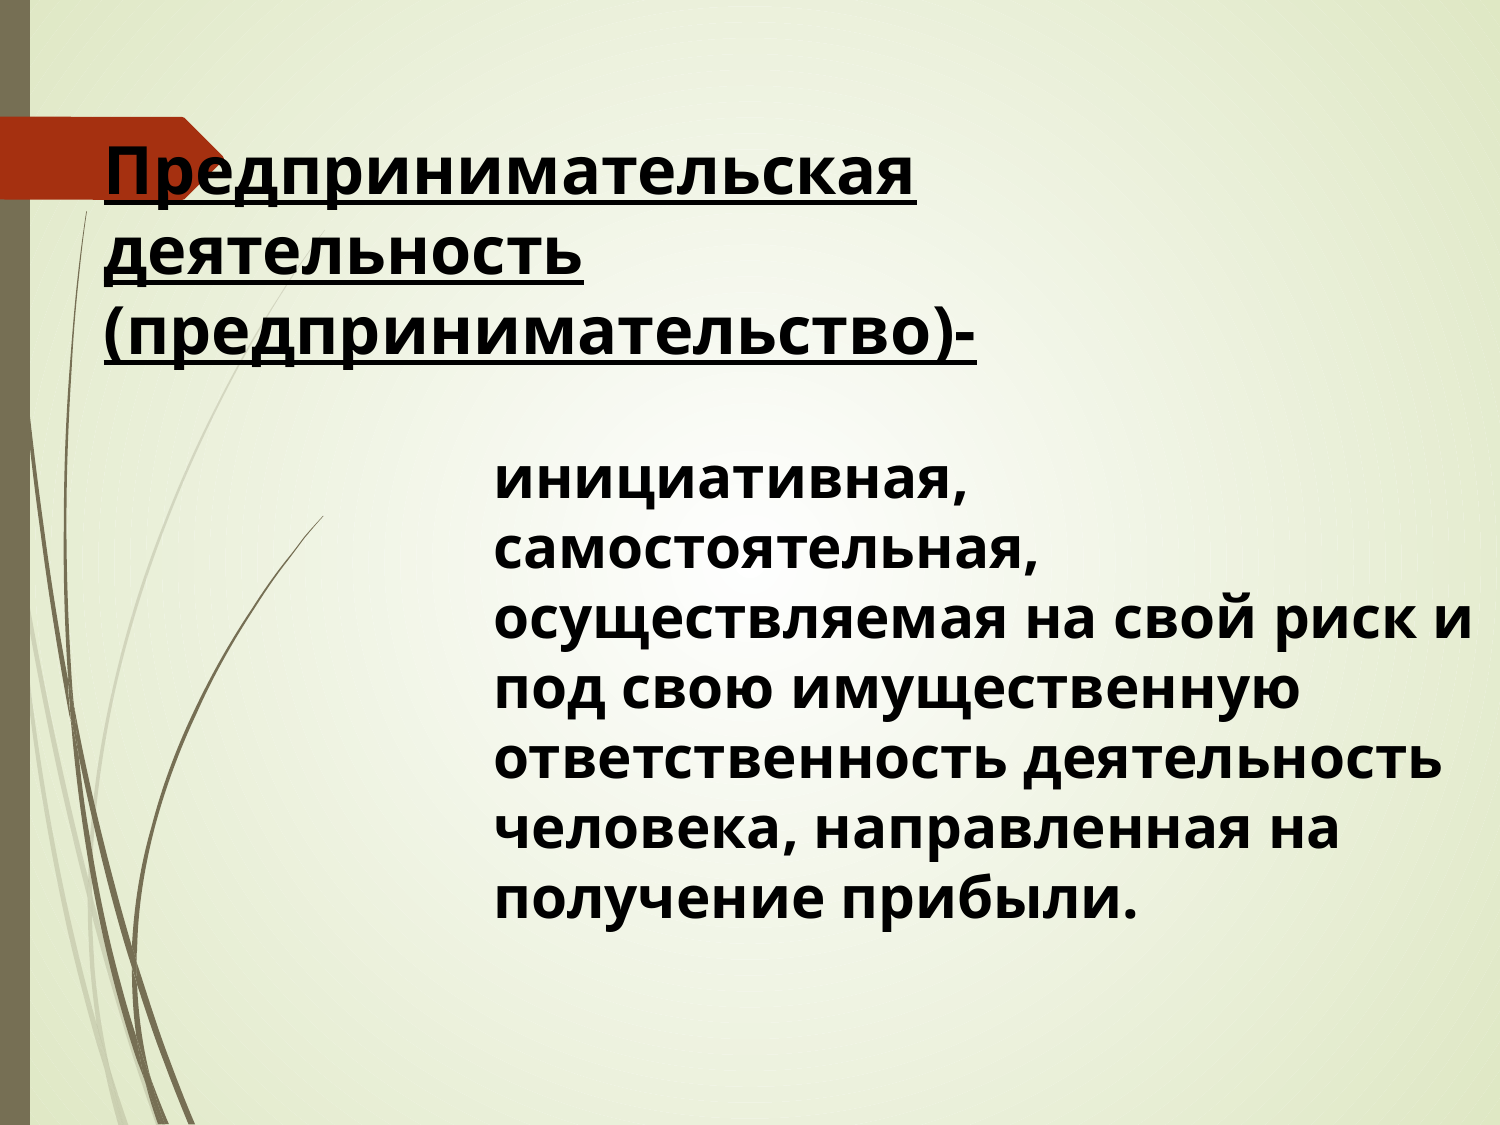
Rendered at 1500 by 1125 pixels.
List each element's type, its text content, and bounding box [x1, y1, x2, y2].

text_box инициативная, самостоятельная, осуществляемая на свой риск и под свою имущественную ответственность деятельность человека, направленная на получение прибыли. [478, 432, 1500, 868]
text_box Предпринимательская деятельность (предпринимательство)- [88, 120, 1394, 296]
